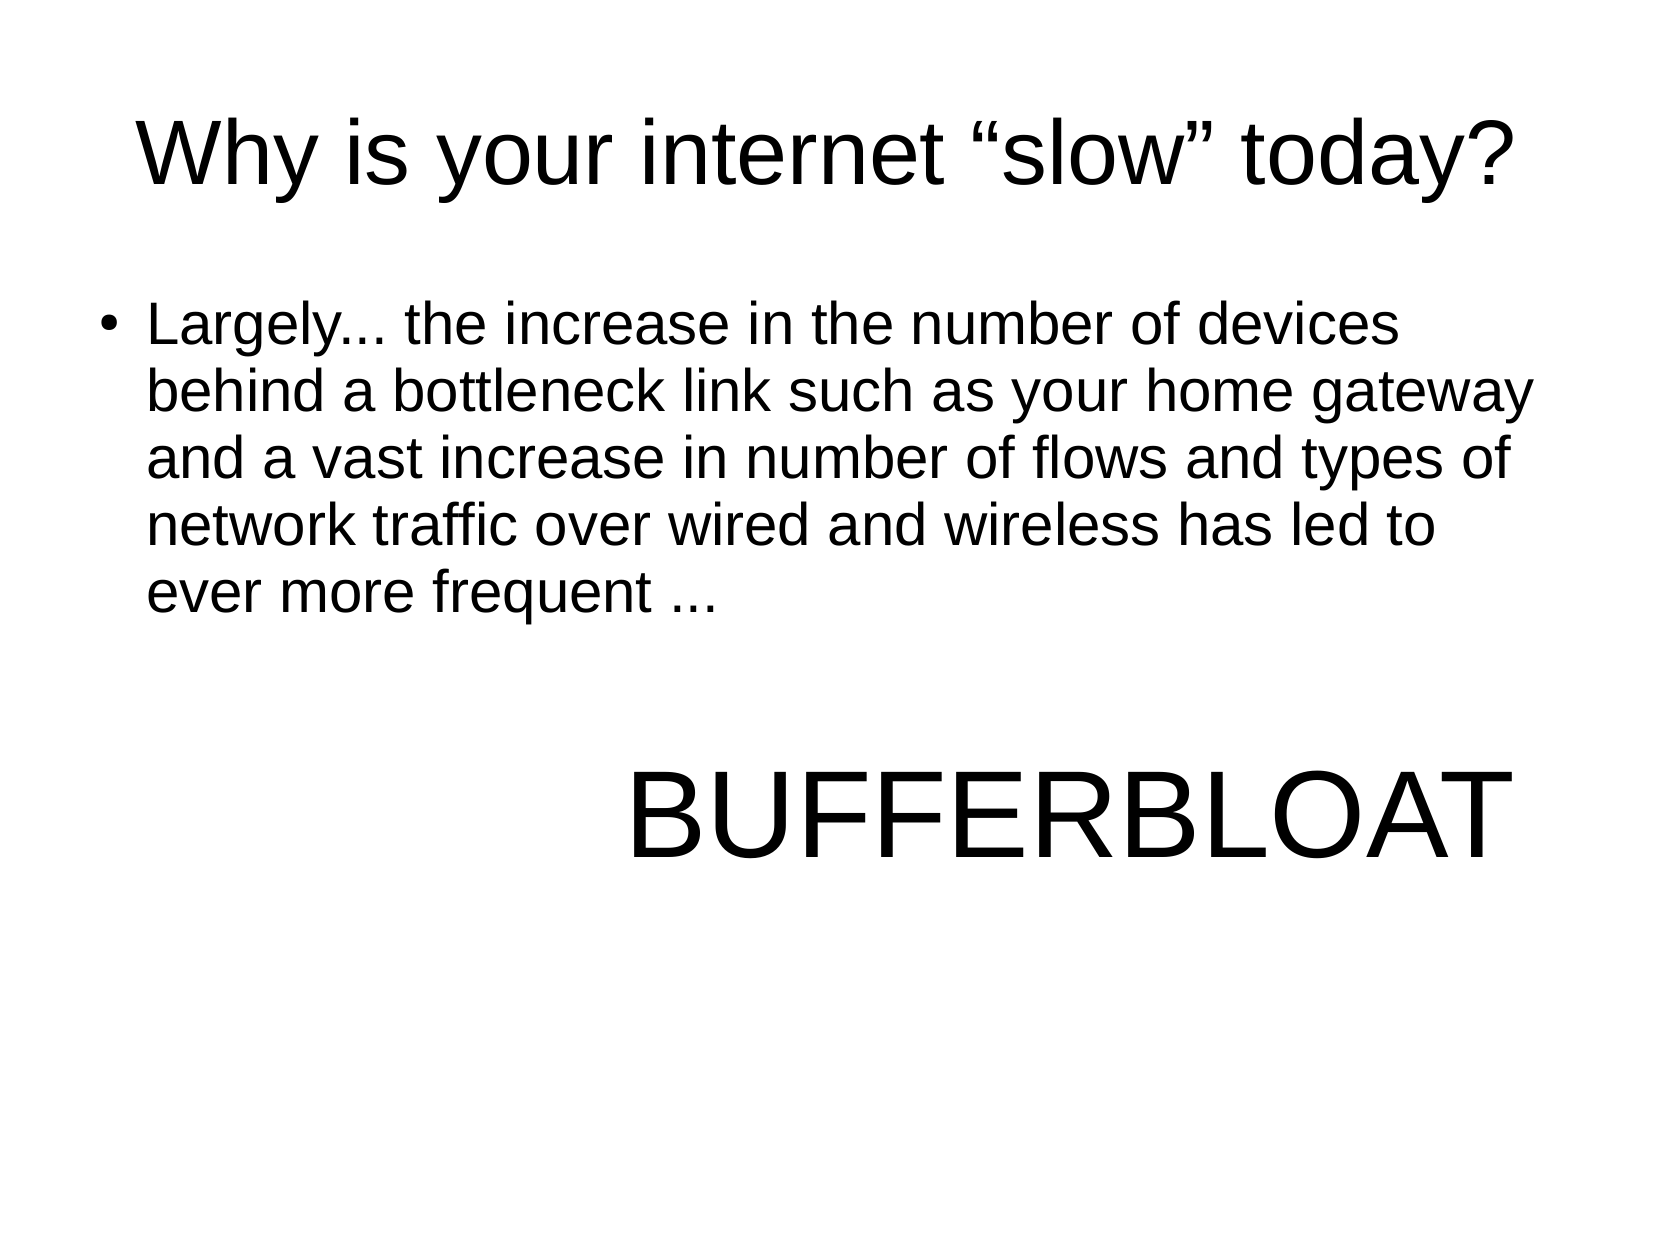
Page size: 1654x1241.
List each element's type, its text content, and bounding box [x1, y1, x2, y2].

title Why is your internet “slow” today? [82, 49, 1571, 257]
list Largely... the increase in the number of devices behind a bottleneck link such as your home gateway and a vast increase in number of flows and types of network traffic over wired and wireless has led to ever more frequent ... BUFFERBLOAT [82, 290, 1538, 1010]
